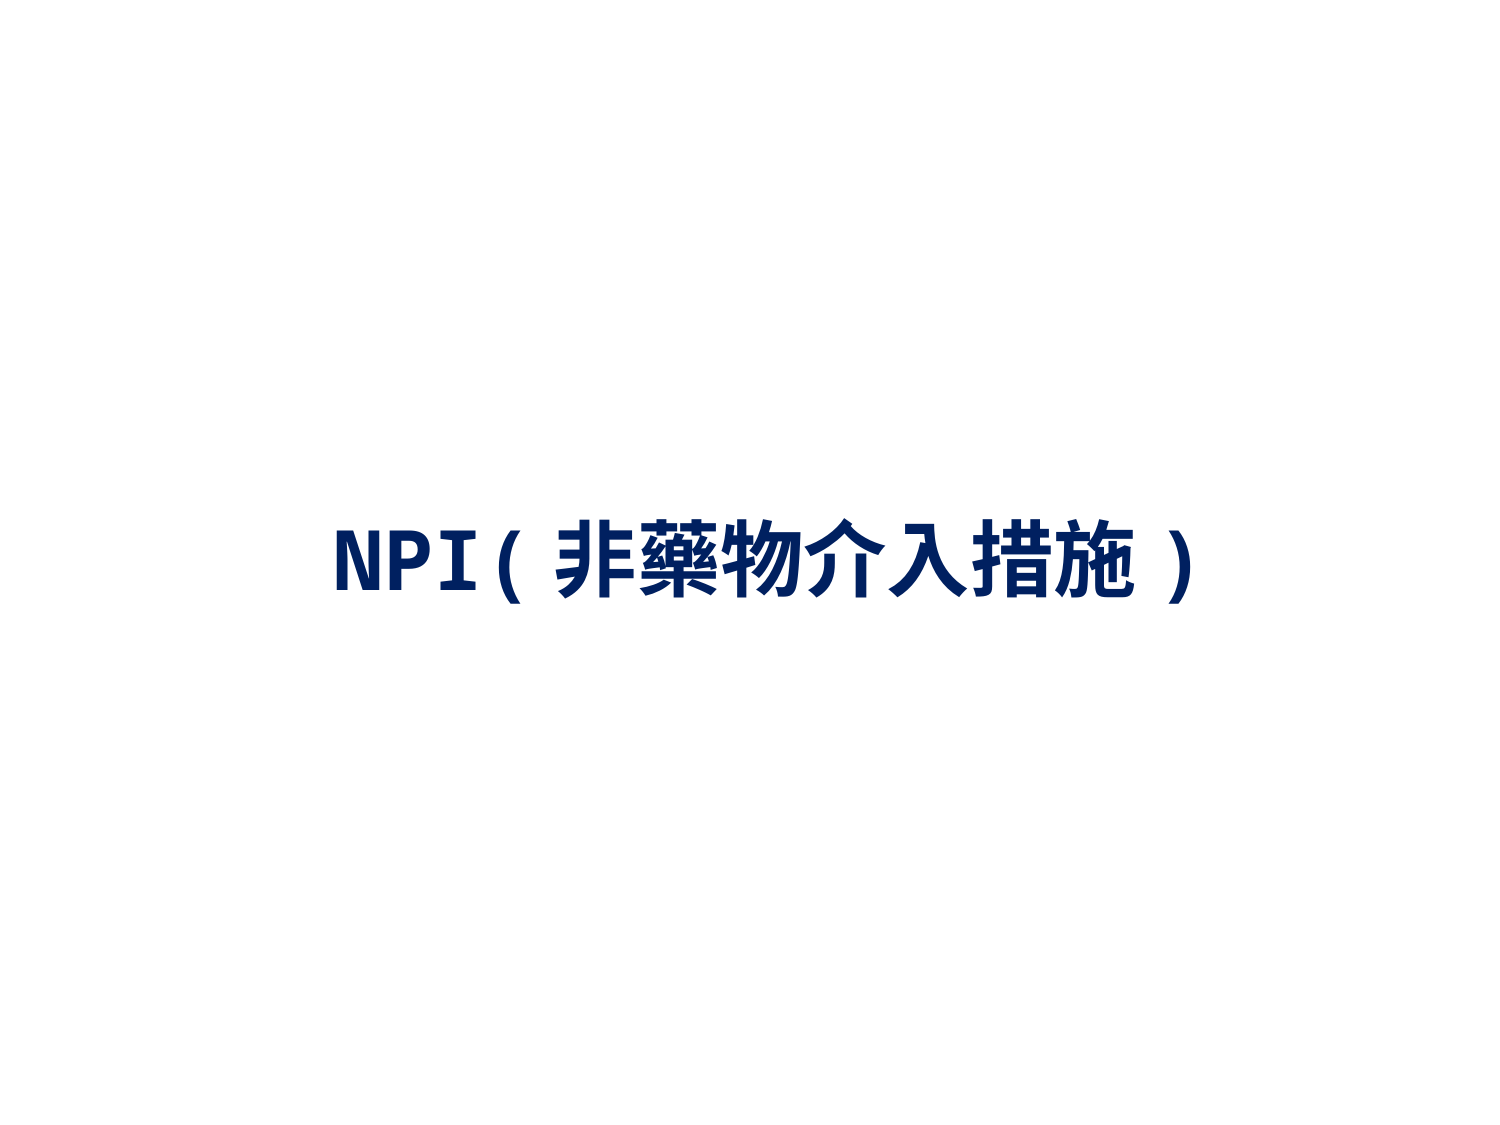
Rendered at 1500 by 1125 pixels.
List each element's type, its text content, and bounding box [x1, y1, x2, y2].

text_box NPI(非藥物介入措施) [188, 499, 1352, 615]
